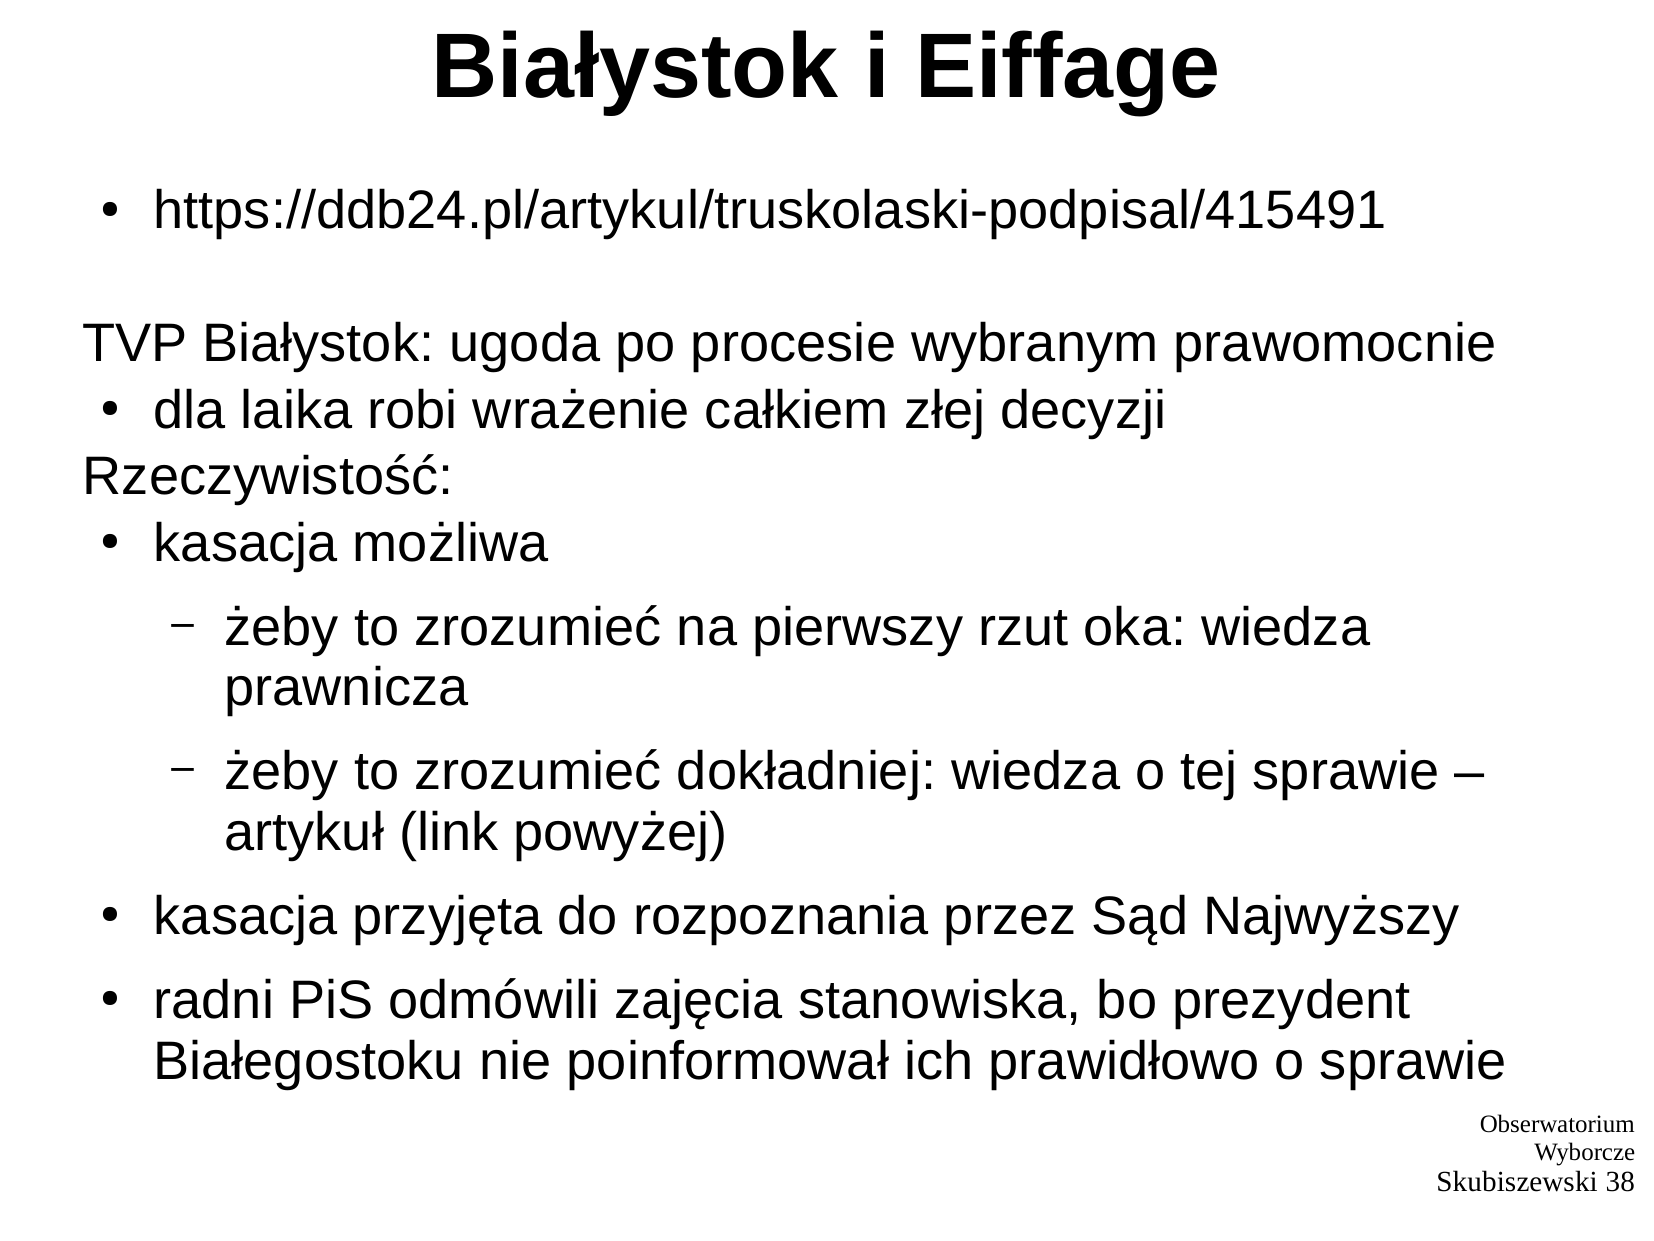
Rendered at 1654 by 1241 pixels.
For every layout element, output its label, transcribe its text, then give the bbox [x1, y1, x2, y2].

title Białystok i Eiffage [82, 15, 1571, 180]
list https://ddb24.pl/artykul/truskolaski-podpisal/415491 TVP Białystok: ugoda po procesie wybranym prawomocnie dla laika robi wrażenie całkiem złej decyzji Rzeczywistość: kasacja możliwa żeby to zrozumieć na pierwszy rzut oka: wiedza prawnicza żeby to zrozumieć dokładniej: wiedza o tej sprawie – artykuł (link powyżej) kasacja przyjęta do rozpoznania przez Sąd Najwyższy radni PiS odmówili zajęcia stanowiska, bo prezydent Białegostoku nie poinformował ich prawidłowo o sprawie [82, 180, 1571, 1156]
